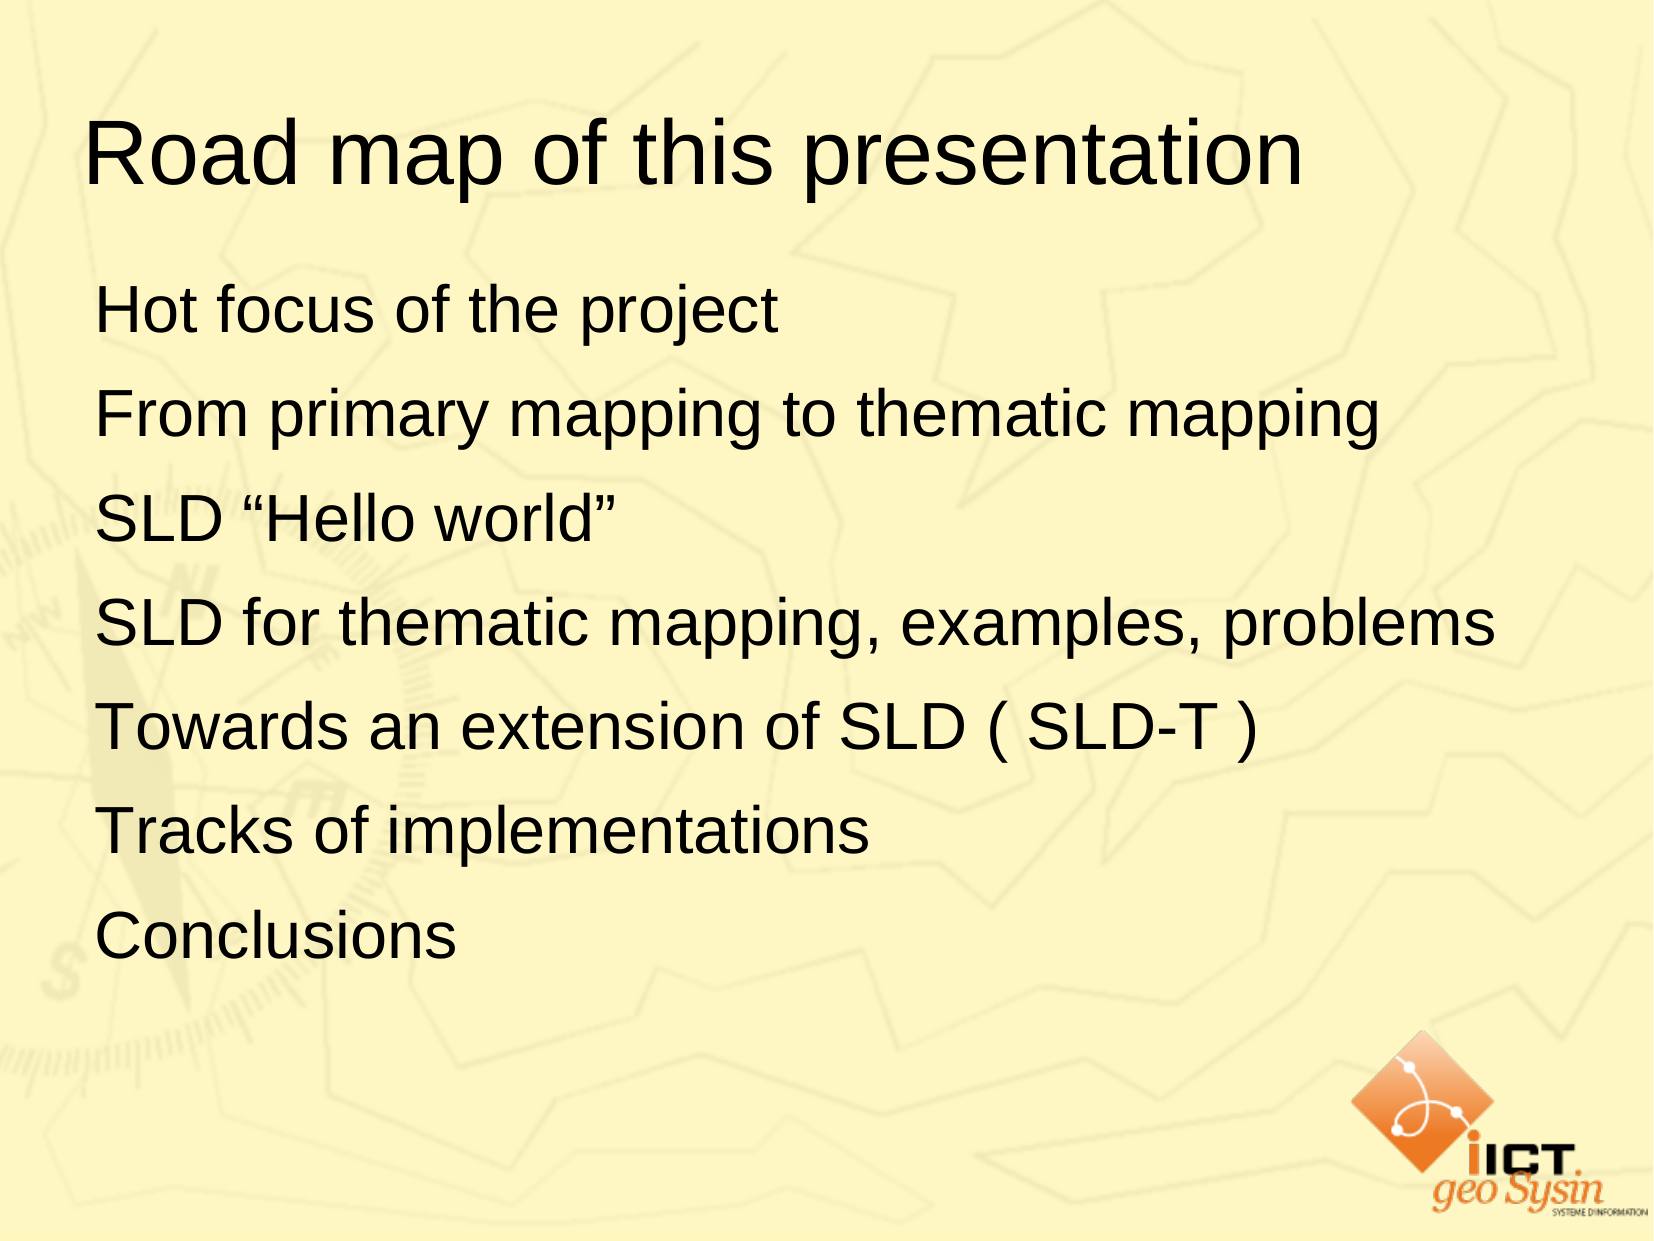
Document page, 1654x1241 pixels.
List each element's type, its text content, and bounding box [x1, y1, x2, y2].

list Hot focus of the project From primary mapping to thematic mapping SLD “Hello world” SLD for thematic mapping, examples, problems Towards an extension of SLD ( SLD-T ) Tracks of implementations Conclusions [76, 271, 1565, 1076]
picture [0, 0, 1654, 1241]
title Road map of this presentation [82, 49, 1571, 257]
